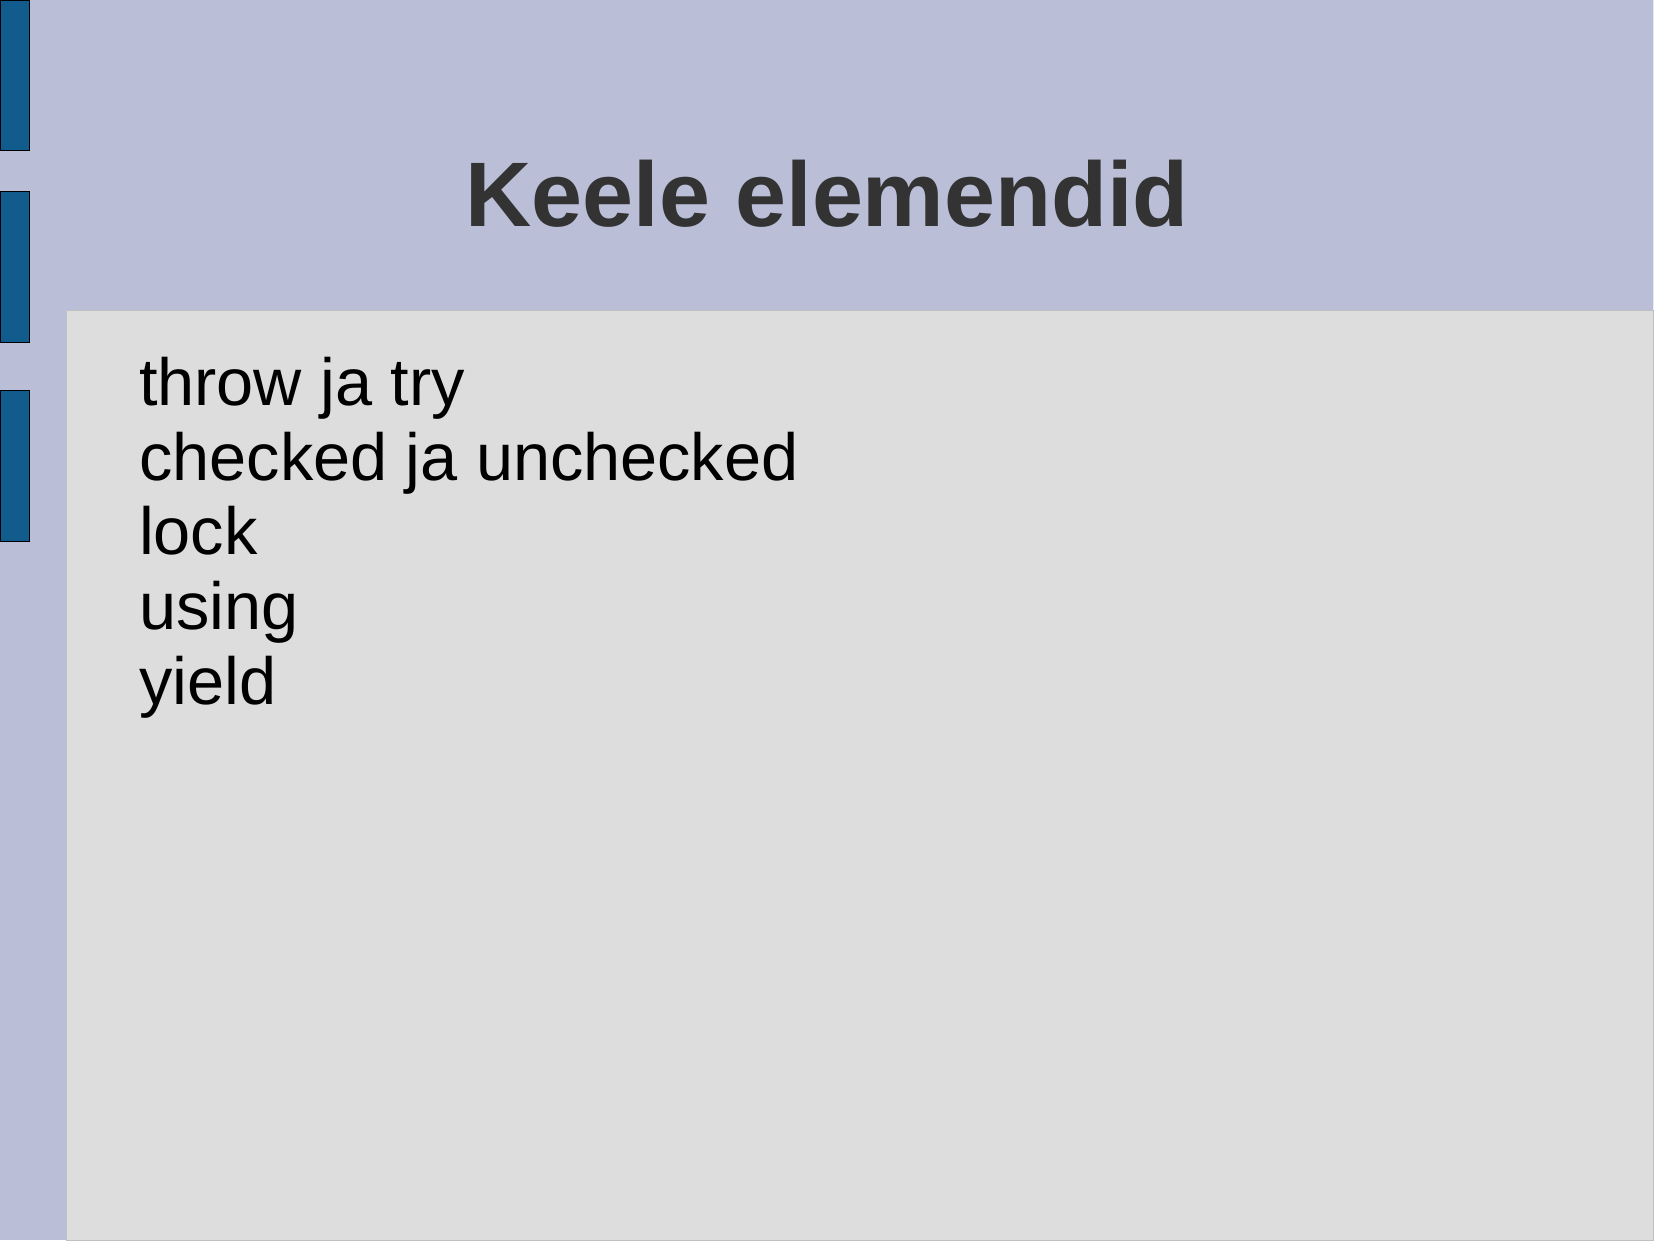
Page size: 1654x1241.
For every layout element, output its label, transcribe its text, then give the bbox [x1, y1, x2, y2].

title Keele elemendid [121, 91, 1534, 299]
list throw ja try checked ja unchecked lock using yield [121, 344, 1534, 1127]
